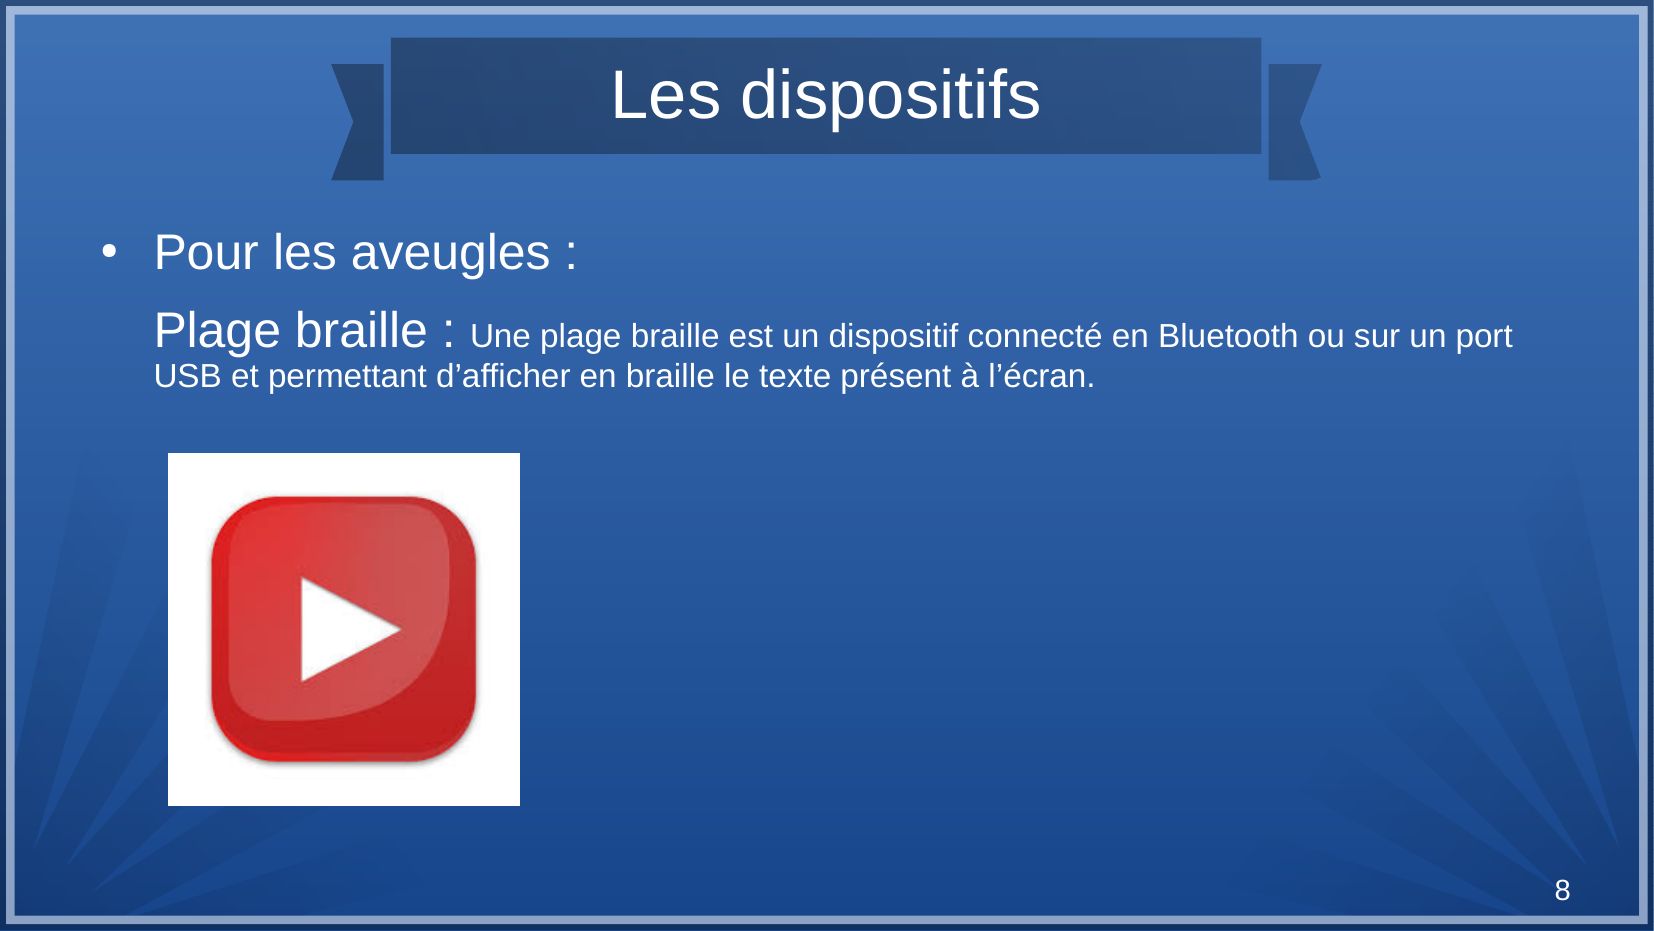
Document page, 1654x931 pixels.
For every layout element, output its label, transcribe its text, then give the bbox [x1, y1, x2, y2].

picture [168, 453, 520, 806]
title Les dispositifs [389, 35, 1264, 154]
list Pour les aveugles : Plage braille : Une plage braille est un dispositif connecté en Bluetooth ou sur un port USB et permettant d’afficher en braille le texte présent à l’écran. [82, 224, 1571, 848]
